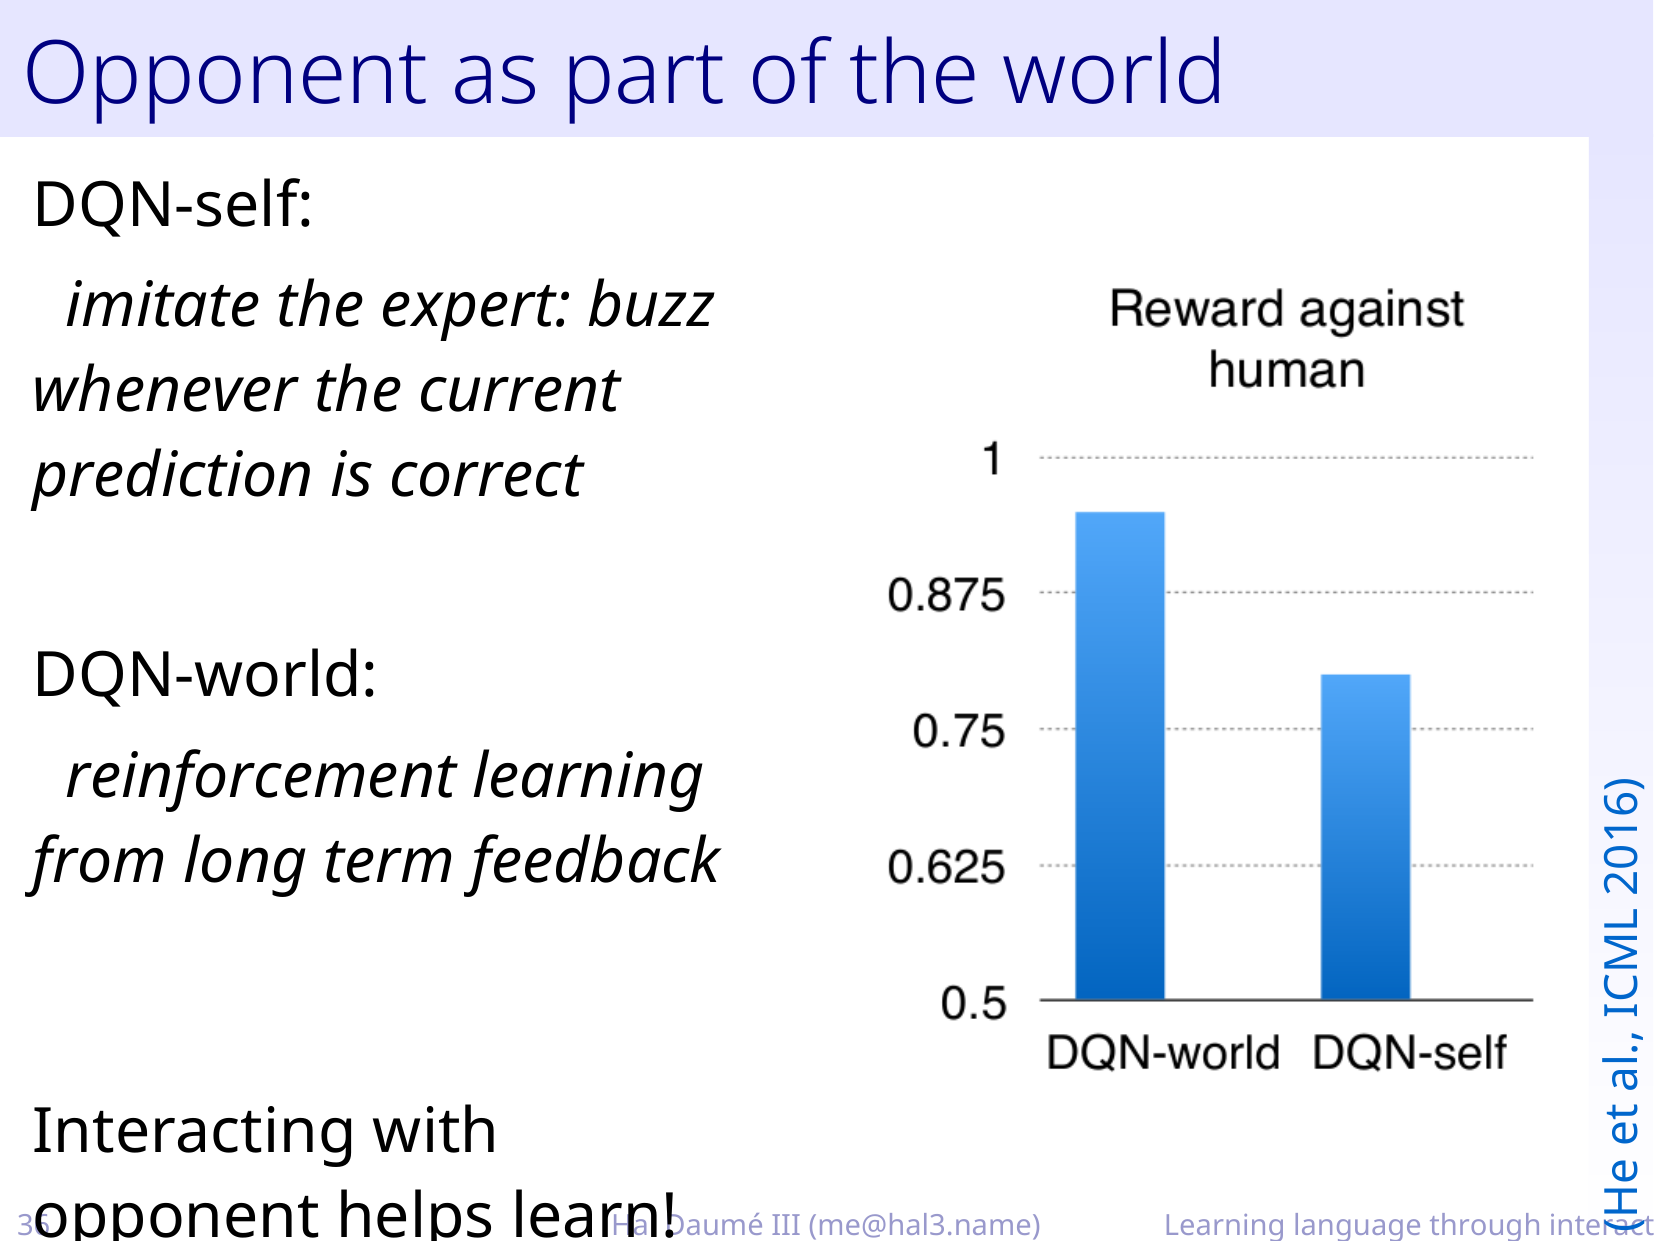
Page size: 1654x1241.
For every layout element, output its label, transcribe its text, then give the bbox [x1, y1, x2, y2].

title Opponent as part of the world [22, 8, 1639, 131]
text_box (He et al., ICML 2016) [1585, 688, 1649, 1236]
picture [863, 268, 1558, 1133]
list DQN-self: imitate the expert: buzz whenever the current prediction is correct DQN-world: reinforcement learning from long term feedback Interacting with opponent helps learn! [32, 159, 751, 1097]
